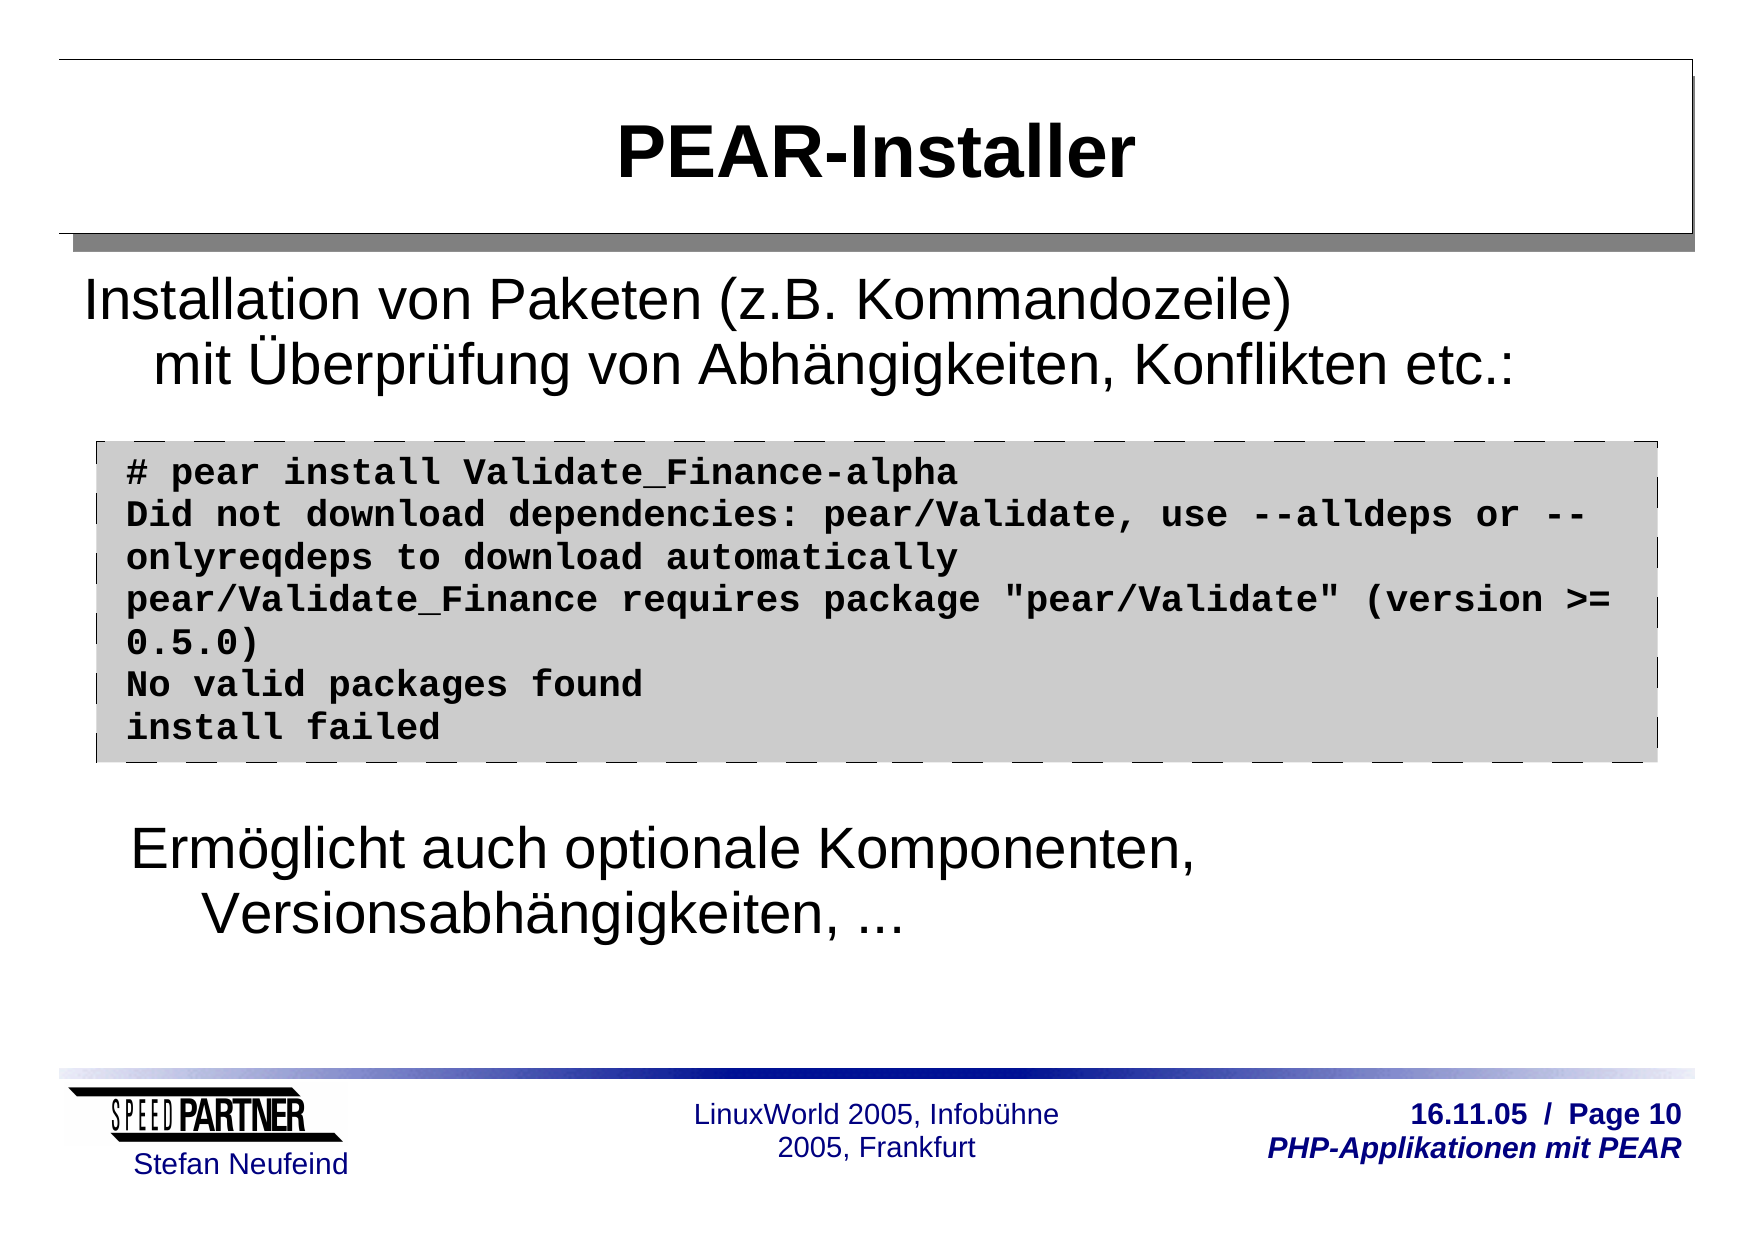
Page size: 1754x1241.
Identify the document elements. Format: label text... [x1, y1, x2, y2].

title PEAR-Installer [59, 59, 1695, 244]
picture [59, 1068, 1695, 1079]
picture [64, 1082, 348, 1146]
text_box # pear install Validate_Finance-alpha Did not download dependencies: pear/Validate, use --alldeps or --onlyreqdeps to download automatically pear/Validate_Finance requires package "pear/Validate" (version >= 0.5.0) No valid packages found install failed [96, 441, 1658, 763]
list Installation von Paketen (z.B. Kommandozeile) mit Überprüfung von Abhängigkeiten, Konflikten etc.: Ermöglicht auch optionale Komponenten, Versionsabhängigkeiten, ... [71, 266, 1695, 1049]
